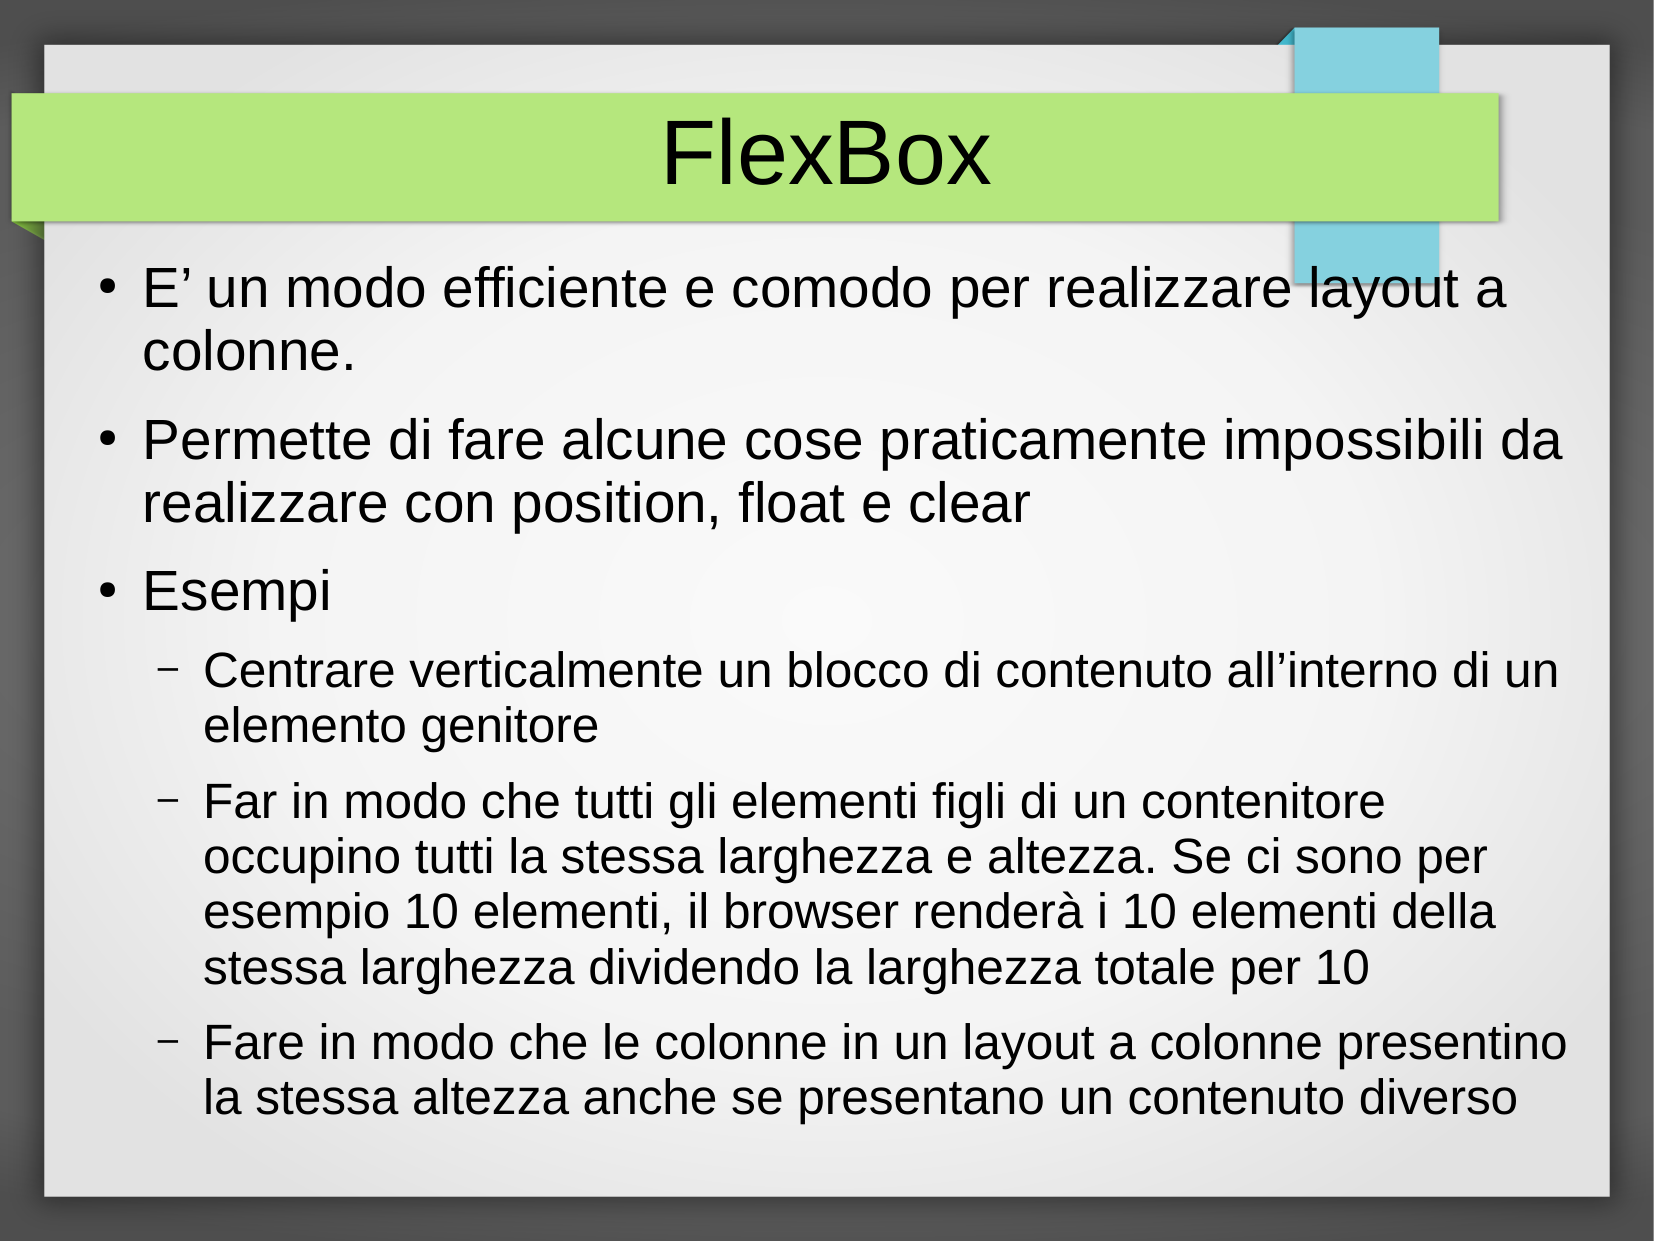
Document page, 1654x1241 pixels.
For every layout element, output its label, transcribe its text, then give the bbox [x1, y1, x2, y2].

picture [0, 0, 1654, 1241]
title FlexBox [82, 49, 1571, 256]
list E’ un modo efficiente e comodo per realizzare layout a colonne. Permette di fare alcune cose praticamente impossibili da realizzare con position, float e clear Esempi Centrare verticalmente un blocco di contenuto all’interno di un elemento genitore Far in modo che tutti gli elementi figli di un contenitore occupino tutti la stessa larghezza e altezza. Se ci sono per esempio 10 elementi, il browser renderà i 10 elementi della stessa larghezza dividendo la larghezza totale per 10 Fare in modo che le colonne in un layout a colonne presentino la stessa altezza anche se presentano un contenuto diverso [82, 256, 1571, 1182]
